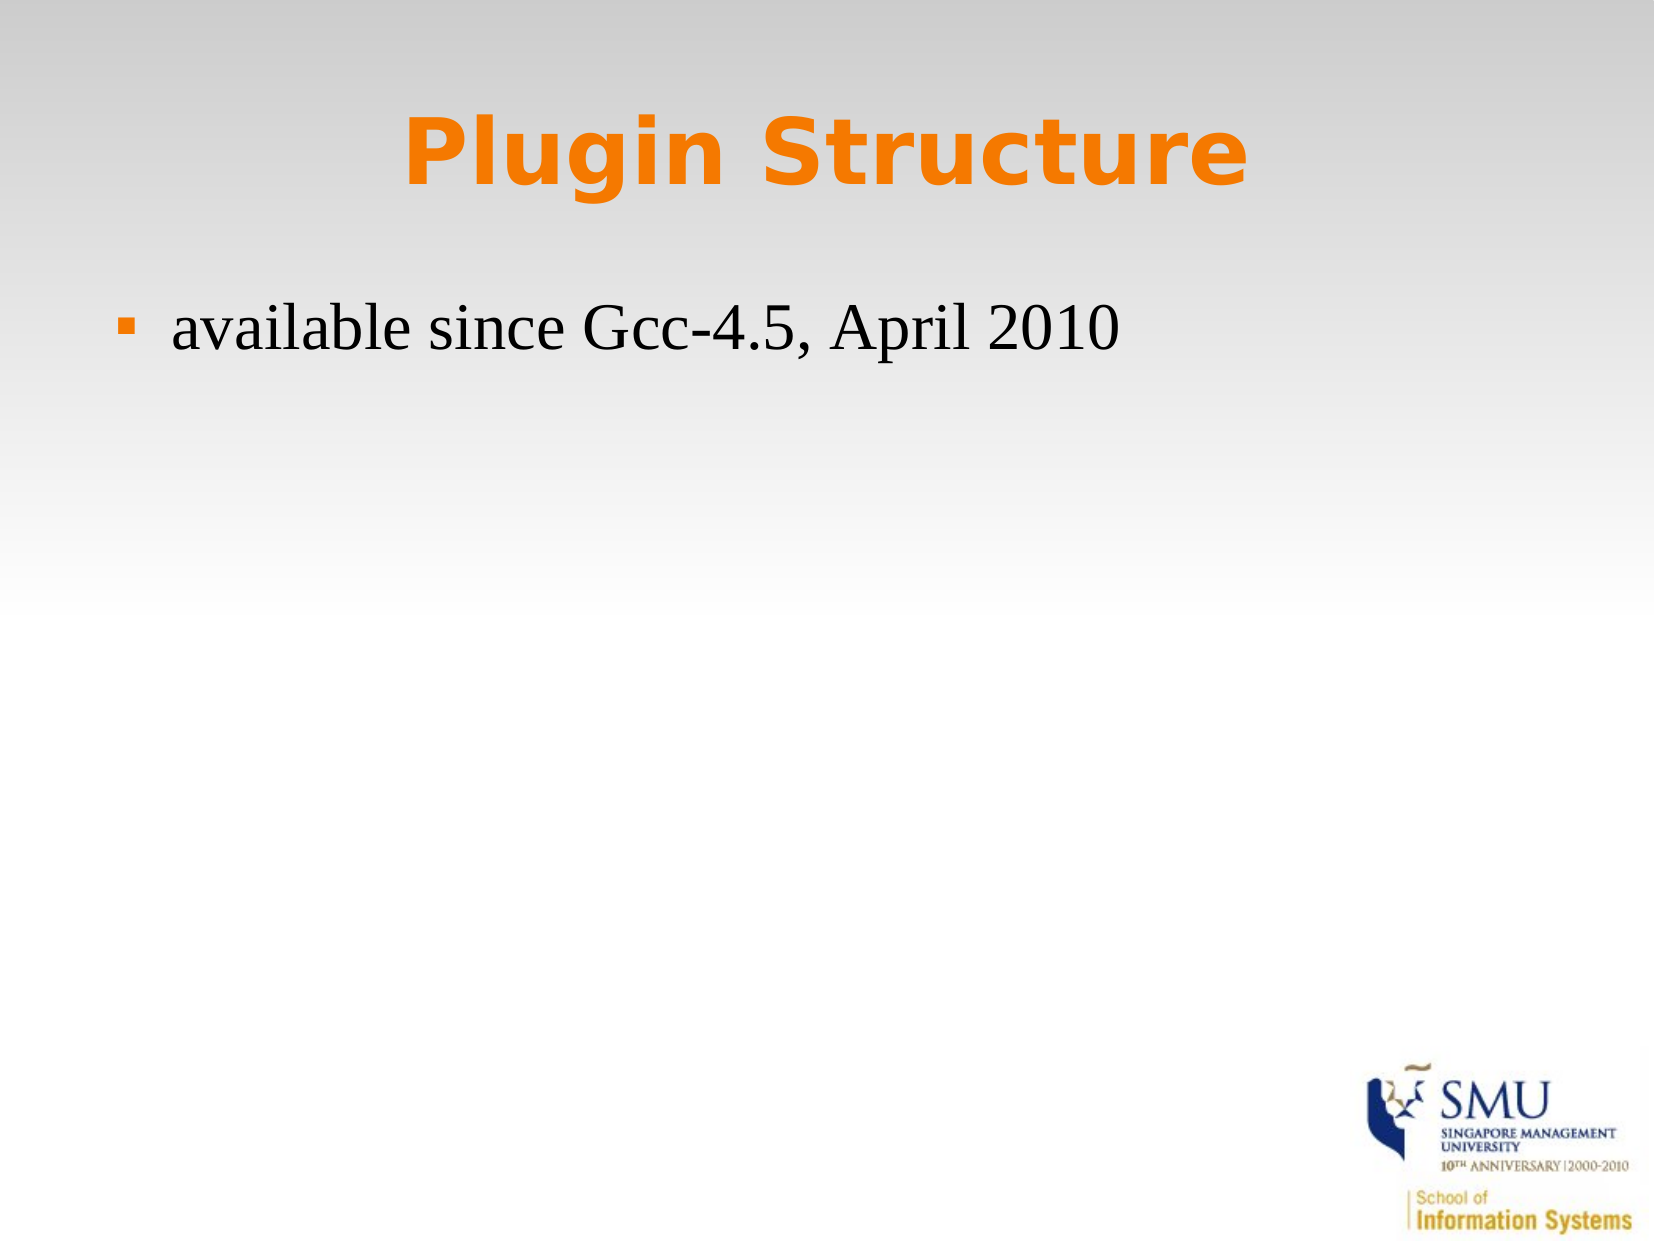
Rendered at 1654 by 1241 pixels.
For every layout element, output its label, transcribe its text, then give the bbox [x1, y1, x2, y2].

picture [1350, 1046, 1649, 1241]
title Plugin Structure [82, 56, 1571, 250]
list available since Gcc-4.5, April 2010 [82, 290, 1571, 1094]
